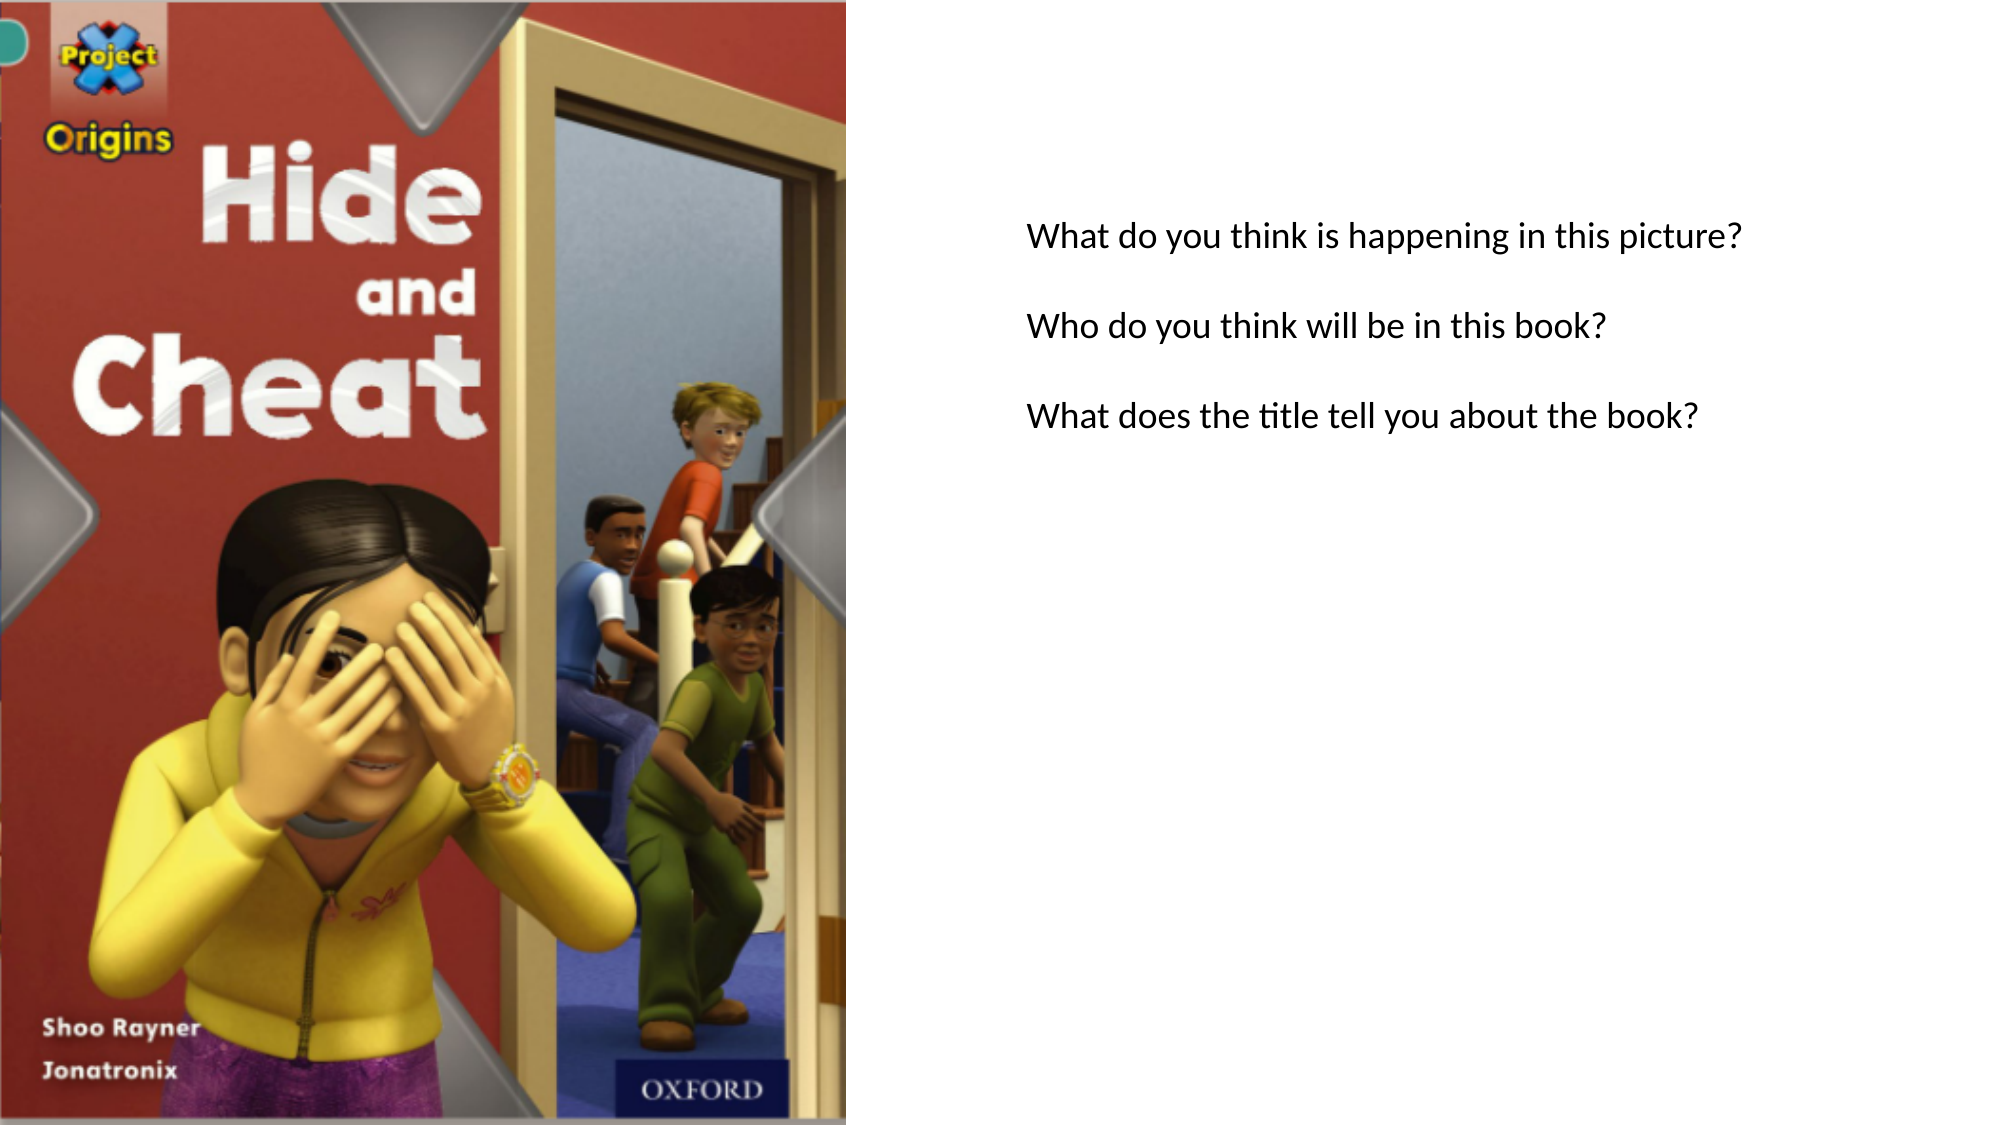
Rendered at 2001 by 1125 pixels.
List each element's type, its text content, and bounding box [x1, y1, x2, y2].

text_box What do you think is happening in this picture? Who do you think will be in this book? What does the title tell you about the book? [1011, 203, 1858, 446]
picture [0, 0, 846, 1125]
